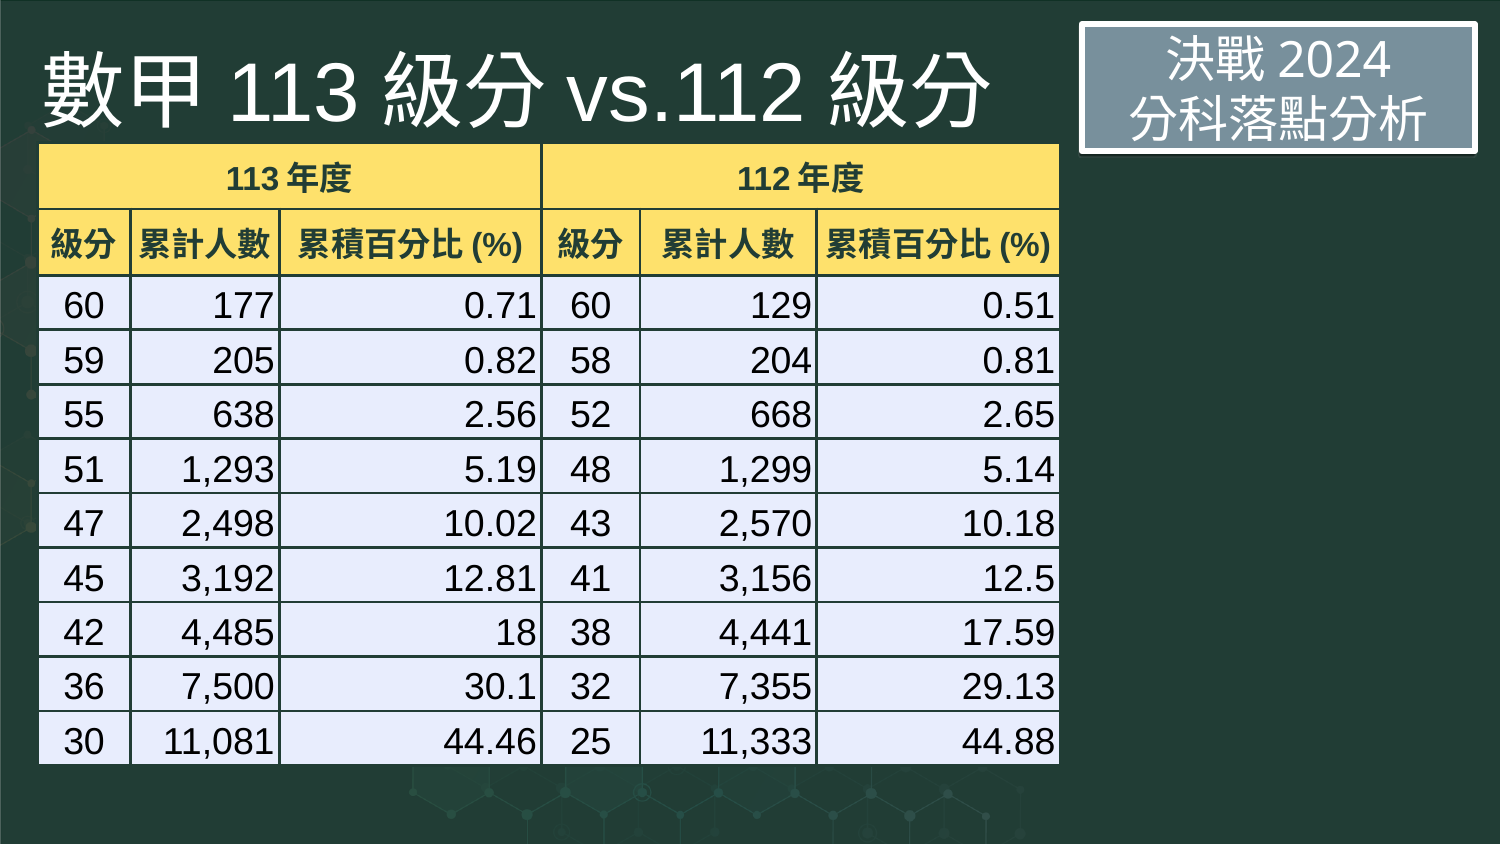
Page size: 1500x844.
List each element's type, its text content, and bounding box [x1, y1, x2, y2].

table_cell 0.71 [281, 277, 540, 328]
table_cell 2,570 [641, 494, 815, 546]
table_cell 1,293 [132, 440, 278, 492]
table_cell 17.59 [818, 603, 1059, 655]
table_cell 38 [543, 603, 639, 655]
table_cell 0.51 [818, 277, 1059, 328]
table_cell 3,192 [132, 549, 278, 601]
table_cell 4,441 [641, 603, 815, 655]
table_cell 668 [641, 386, 815, 437]
table_cell 級分 [39, 210, 129, 274]
table_cell 10.18 [818, 494, 1059, 546]
table_cell 52 [543, 386, 639, 437]
table_cell 60 [39, 277, 129, 328]
table_cell 2.65 [818, 386, 1059, 437]
table_cell 18 [281, 603, 540, 655]
table_cell 36 [39, 658, 129, 710]
table_cell 4,485 [132, 603, 278, 655]
title 數甲113級分vs.112級分 [26, 23, 1424, 165]
table_cell 129 [641, 277, 815, 328]
table_cell 2.56 [281, 386, 540, 437]
picture [0, 0, 1500, 844]
table_cell 累積百分比(%) [281, 210, 540, 274]
table_cell 7,500 [132, 658, 278, 710]
table_cell 638 [132, 386, 278, 437]
table_cell 1,299 [641, 440, 815, 492]
table_cell 58 [543, 331, 639, 383]
table_cell 177 [132, 277, 278, 328]
table_cell 12.81 [281, 549, 540, 601]
table_cell 2,498 [132, 494, 278, 546]
table_cell 47 [39, 494, 129, 546]
table_cell 30.1 [281, 658, 540, 710]
table_header 112年度 [543, 144, 1059, 208]
table_cell 5.19 [281, 440, 540, 492]
table_cell 5.14 [818, 440, 1059, 492]
table_cell 0.81 [818, 331, 1059, 383]
table_cell 累積百分比(%) [818, 210, 1059, 274]
table_cell 48 [543, 440, 639, 492]
table_cell 10.02 [281, 494, 540, 546]
table_cell 205 [132, 331, 278, 383]
table_cell 32 [543, 658, 639, 710]
table_cell 44.46 [281, 712, 540, 764]
table_cell 29.13 [818, 658, 1059, 710]
table_cell 累計人數 [132, 210, 278, 274]
table_cell 25 [543, 712, 639, 764]
table_cell 30 [39, 712, 129, 764]
table_cell 204 [641, 331, 815, 383]
table_cell 44.88 [818, 712, 1059, 764]
table_cell 11,081 [132, 712, 278, 764]
table_cell 43 [543, 494, 639, 546]
table_cell 59 [39, 331, 129, 383]
table_cell 級分 [543, 210, 639, 274]
table_cell 11,333 [641, 712, 815, 764]
table_cell 12.5 [818, 549, 1059, 601]
table_cell 42 [39, 603, 129, 655]
table_cell 45 [39, 549, 129, 601]
table_cell 51 [39, 440, 129, 492]
table_cell 3,156 [641, 549, 815, 601]
table_cell 41 [543, 549, 639, 601]
table_cell 累計人數 [641, 210, 815, 274]
text_box 決戰2024 分科落點分析 [1081, 24, 1475, 151]
table_cell 55 [39, 386, 129, 437]
table_cell 7,355 [641, 658, 815, 710]
table_cell 60 [543, 277, 639, 328]
table_header 113年度 [39, 144, 540, 208]
table_cell 0.82 [281, 331, 540, 383]
